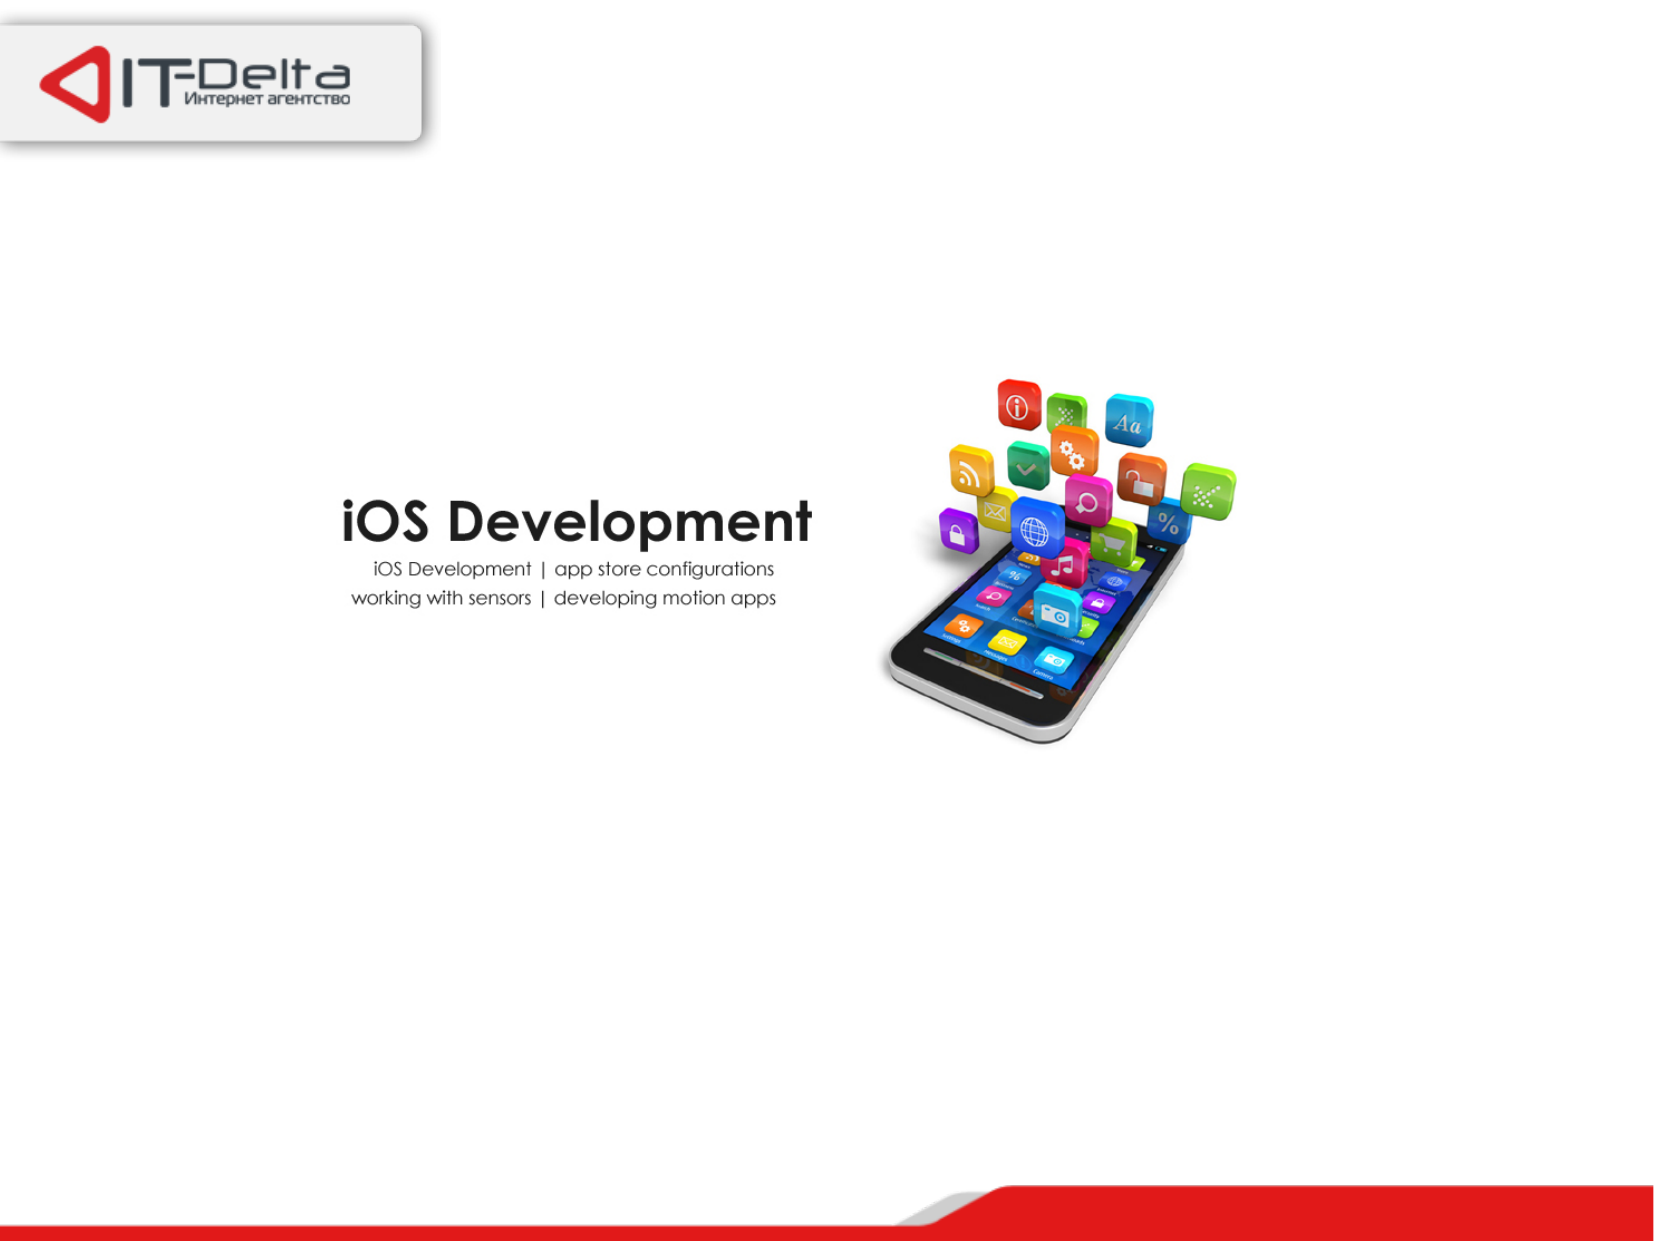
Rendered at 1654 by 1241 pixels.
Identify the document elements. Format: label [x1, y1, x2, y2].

picture [0, 1165, 1654, 1241]
picture [0, 0, 441, 180]
picture [309, 366, 1335, 756]
